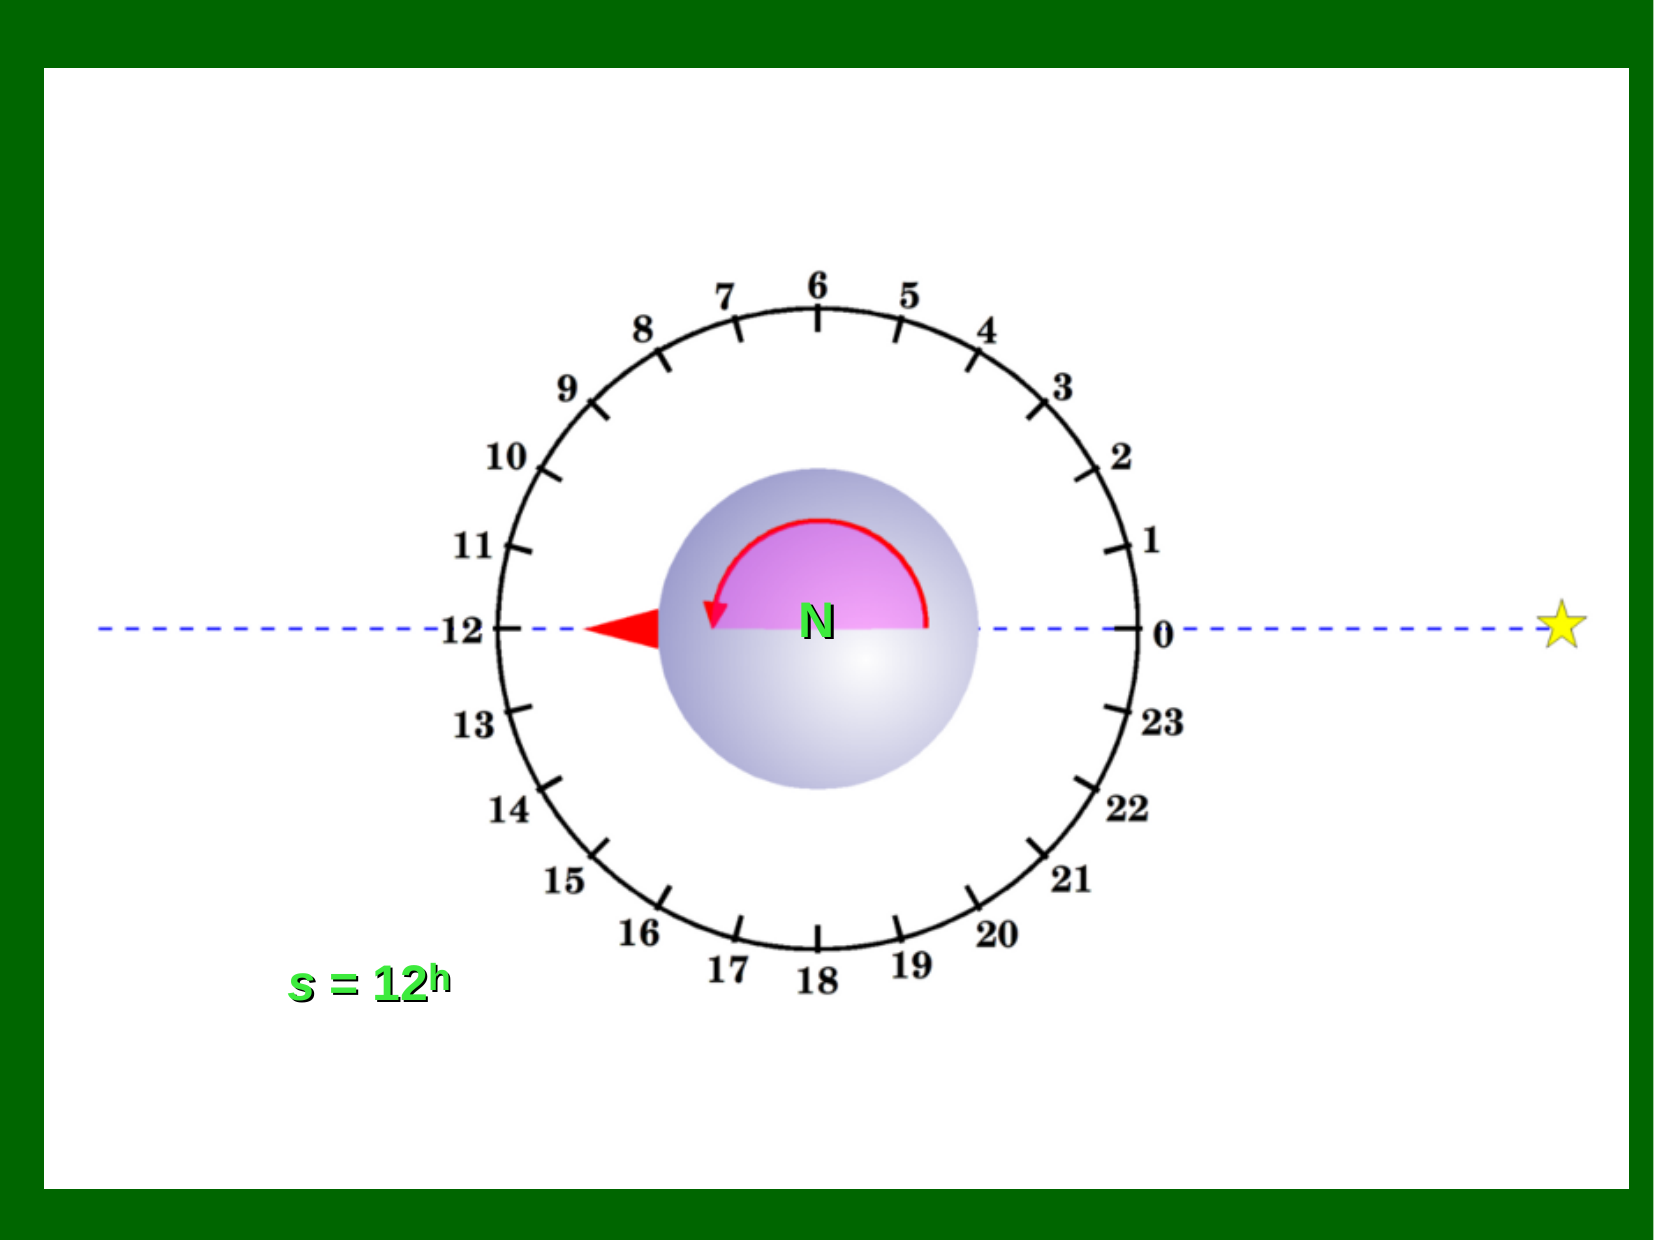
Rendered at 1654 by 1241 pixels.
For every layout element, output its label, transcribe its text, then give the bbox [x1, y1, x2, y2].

text_box s = 12h [272, 948, 466, 1020]
text_box N [783, 585, 850, 656]
picture [44, 68, 1629, 1189]
